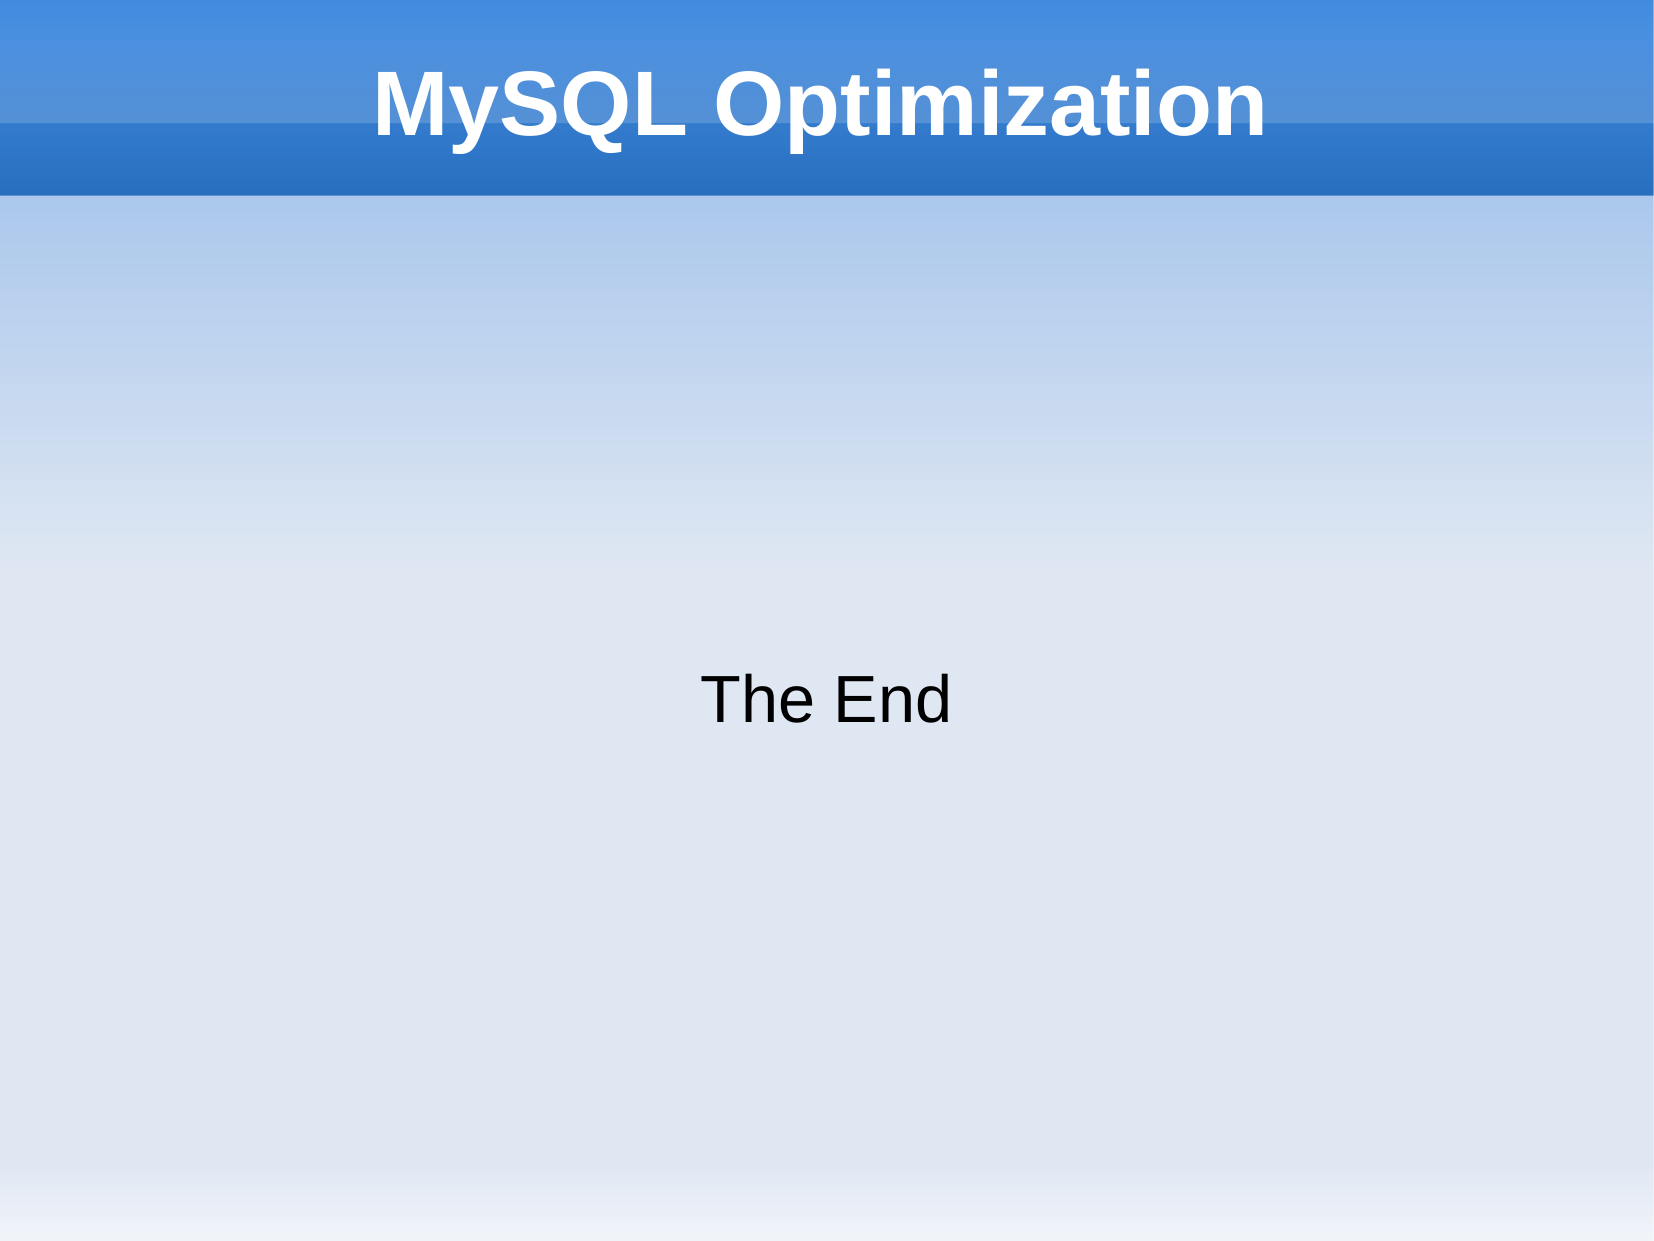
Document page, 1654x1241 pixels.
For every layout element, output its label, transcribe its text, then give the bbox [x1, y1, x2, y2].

subtitle The End [82, 290, 1571, 1109]
picture [0, 0, 1654, 1241]
title MySQL Optimization [76, 0, 1565, 208]
